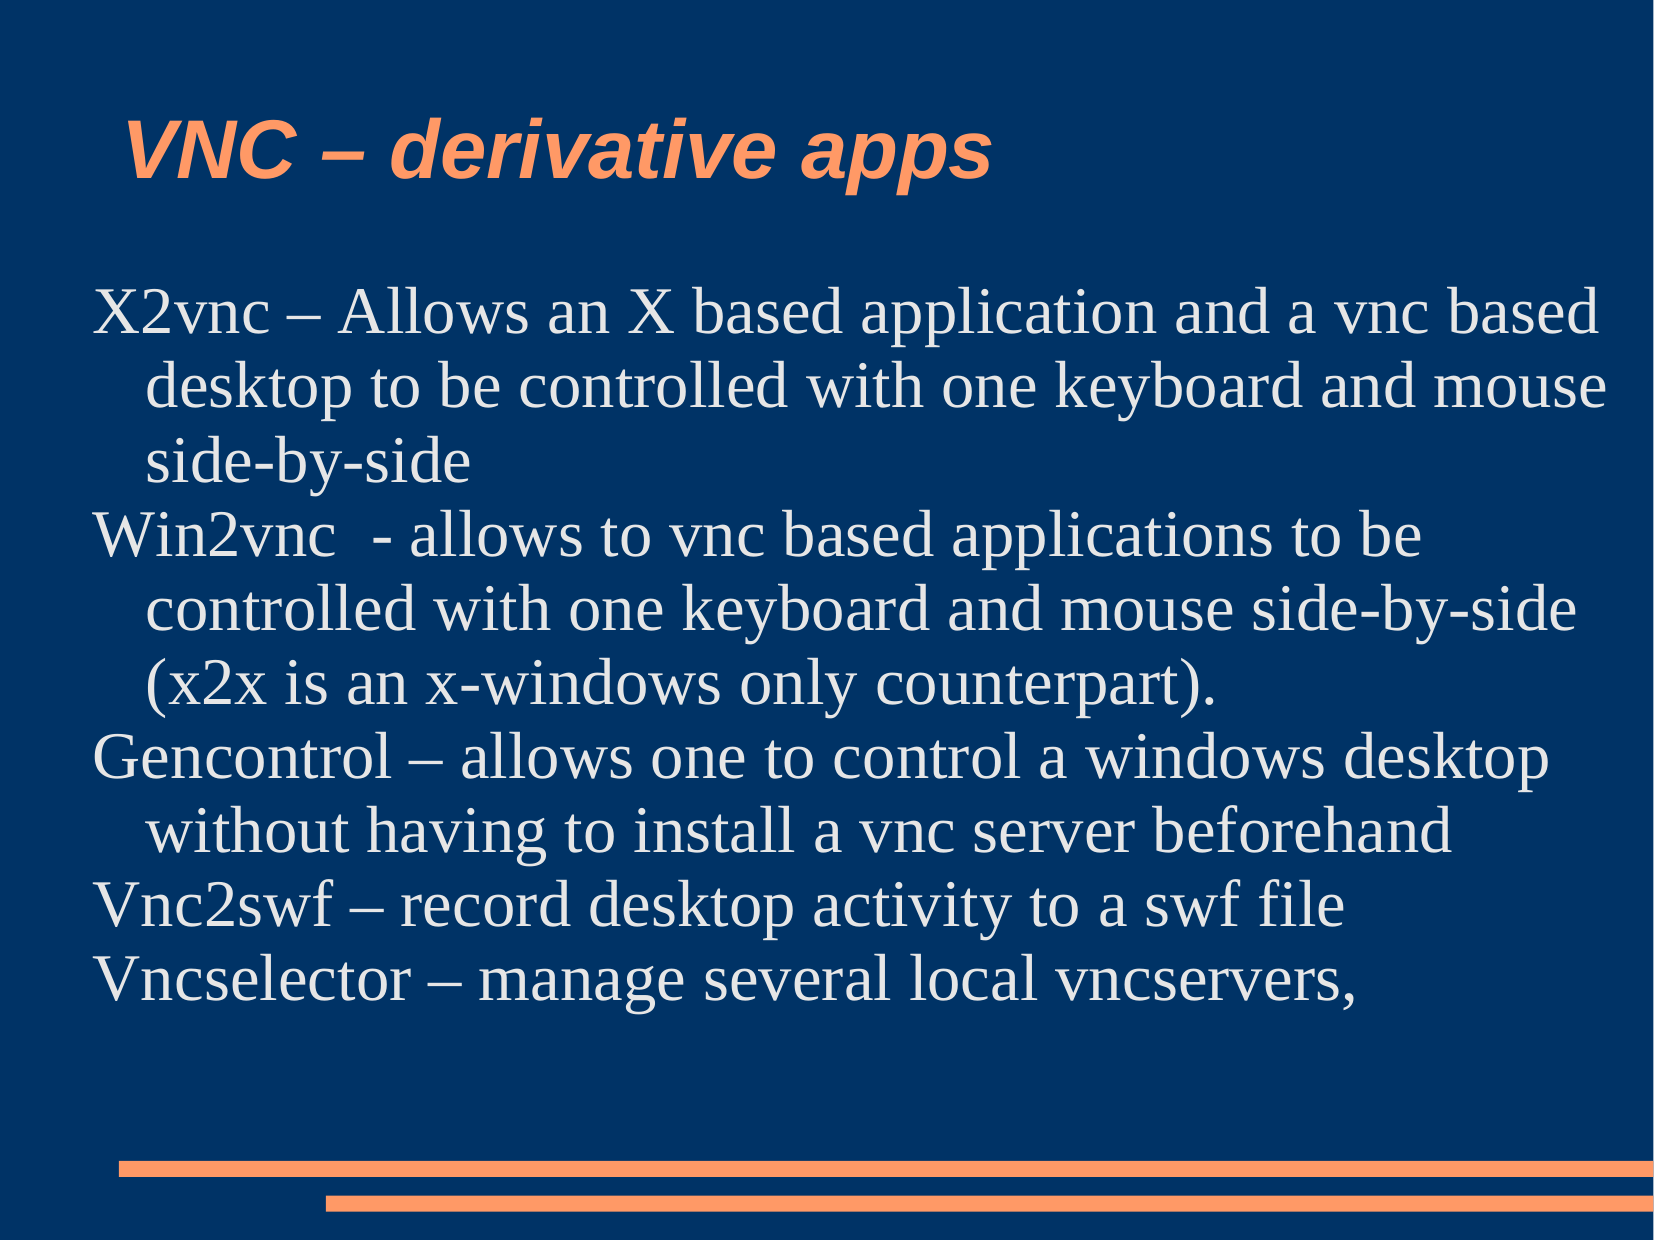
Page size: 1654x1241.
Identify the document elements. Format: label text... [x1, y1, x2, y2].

title VNC – derivative apps [121, 46, 1534, 254]
list X2vnc – Allows an X based application and a vnc based desktop to be controlled with one keyboard and mouse side-by-side Win2vnc - allows to vnc based applications to be controlled with one keyboard and mouse side-by-side (x2x is an x-windows only counterpart). Gencontrol – allows one to control a windows desktop without having to install a vnc server beforehand Vnc2swf – record desktop activity to a swf file Vncselector – manage several local vncservers, [75, 274, 1613, 1163]
